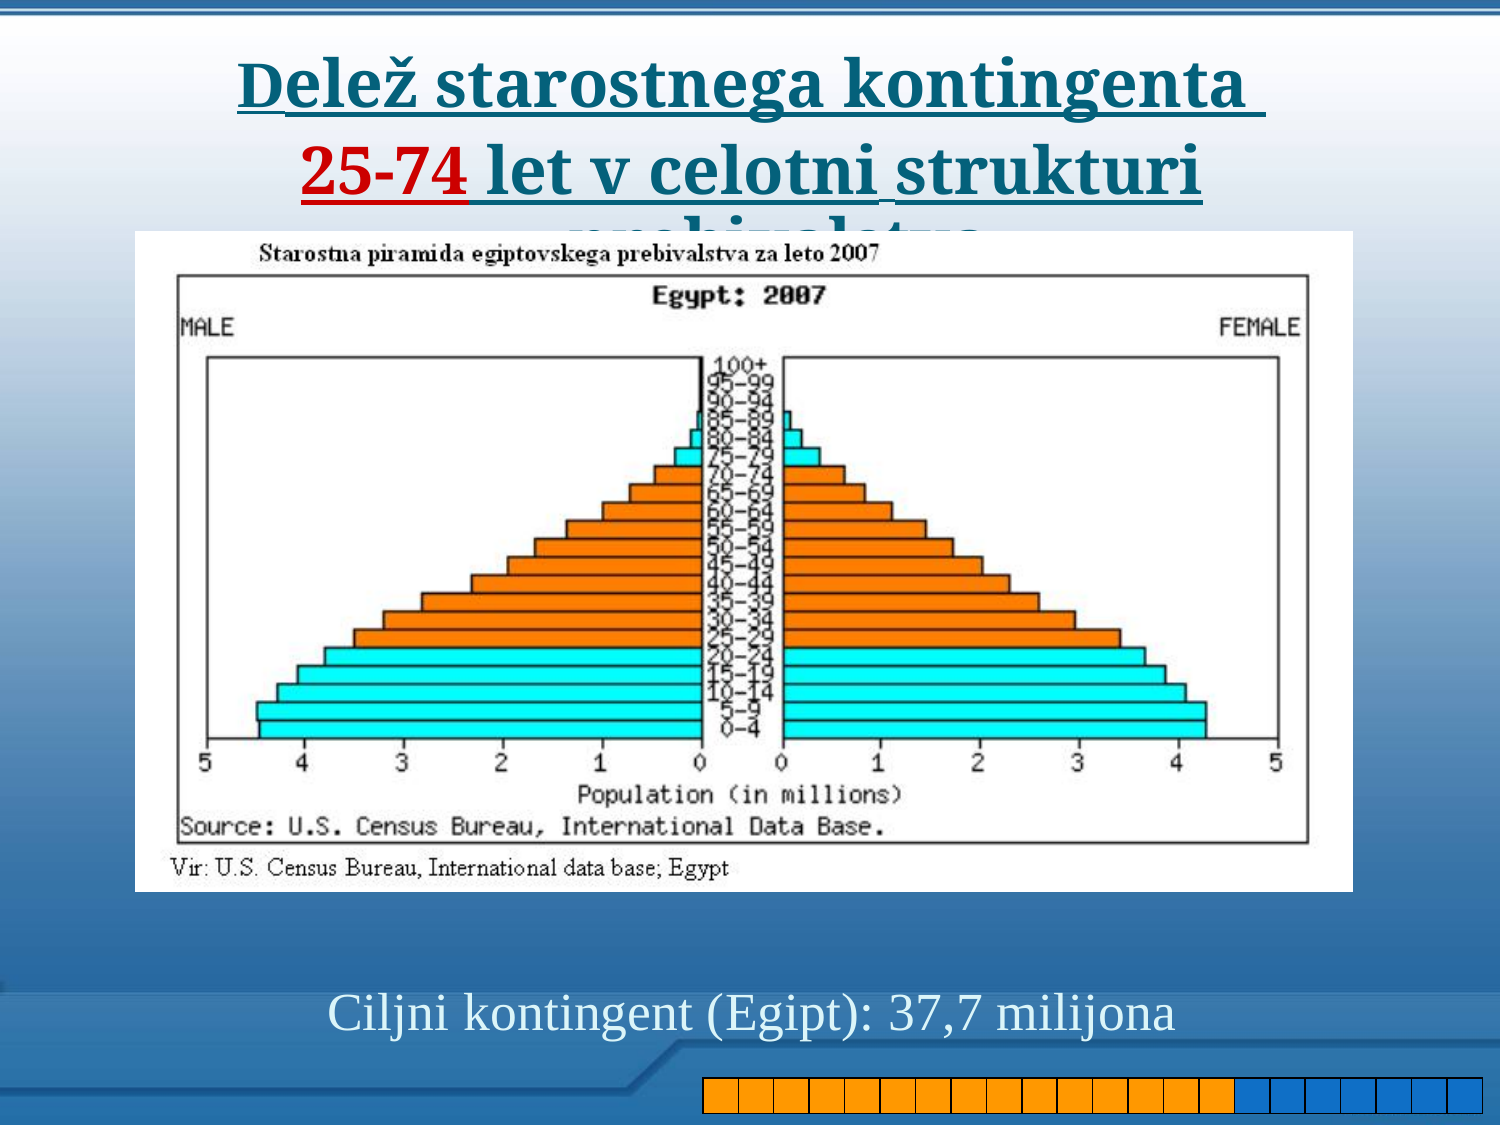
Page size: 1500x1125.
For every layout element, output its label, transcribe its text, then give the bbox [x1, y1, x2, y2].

text_box [702, 1077, 1483, 1114]
list Delež starostnega kontingenta 25-74 let v celotni strukturi prebivalstva Ciljni kontingent (Egipt): 37,7 milijona [76, 42, 1427, 1012]
picture [0, 0, 1500, 1125]
